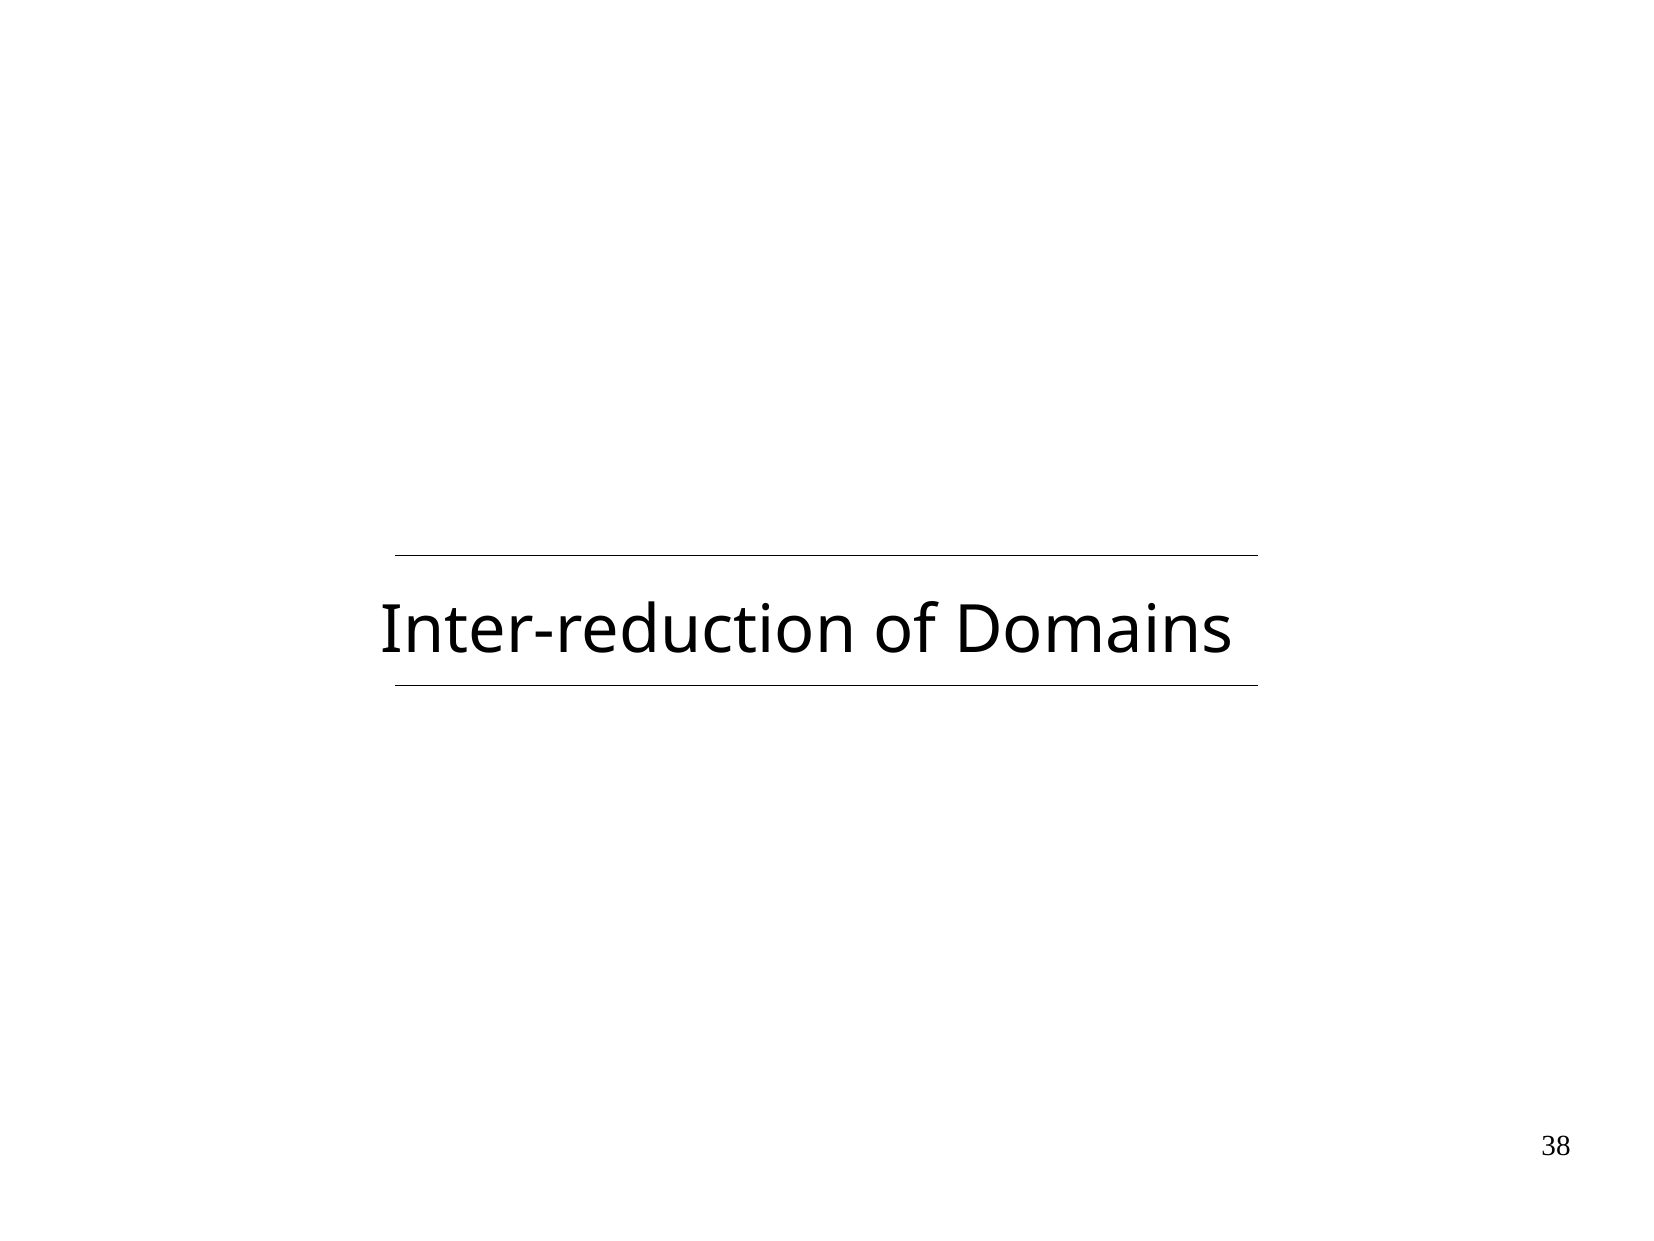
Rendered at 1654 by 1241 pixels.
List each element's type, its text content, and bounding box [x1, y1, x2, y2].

text_box Inter-reduction of Domains [318, 574, 1297, 668]
